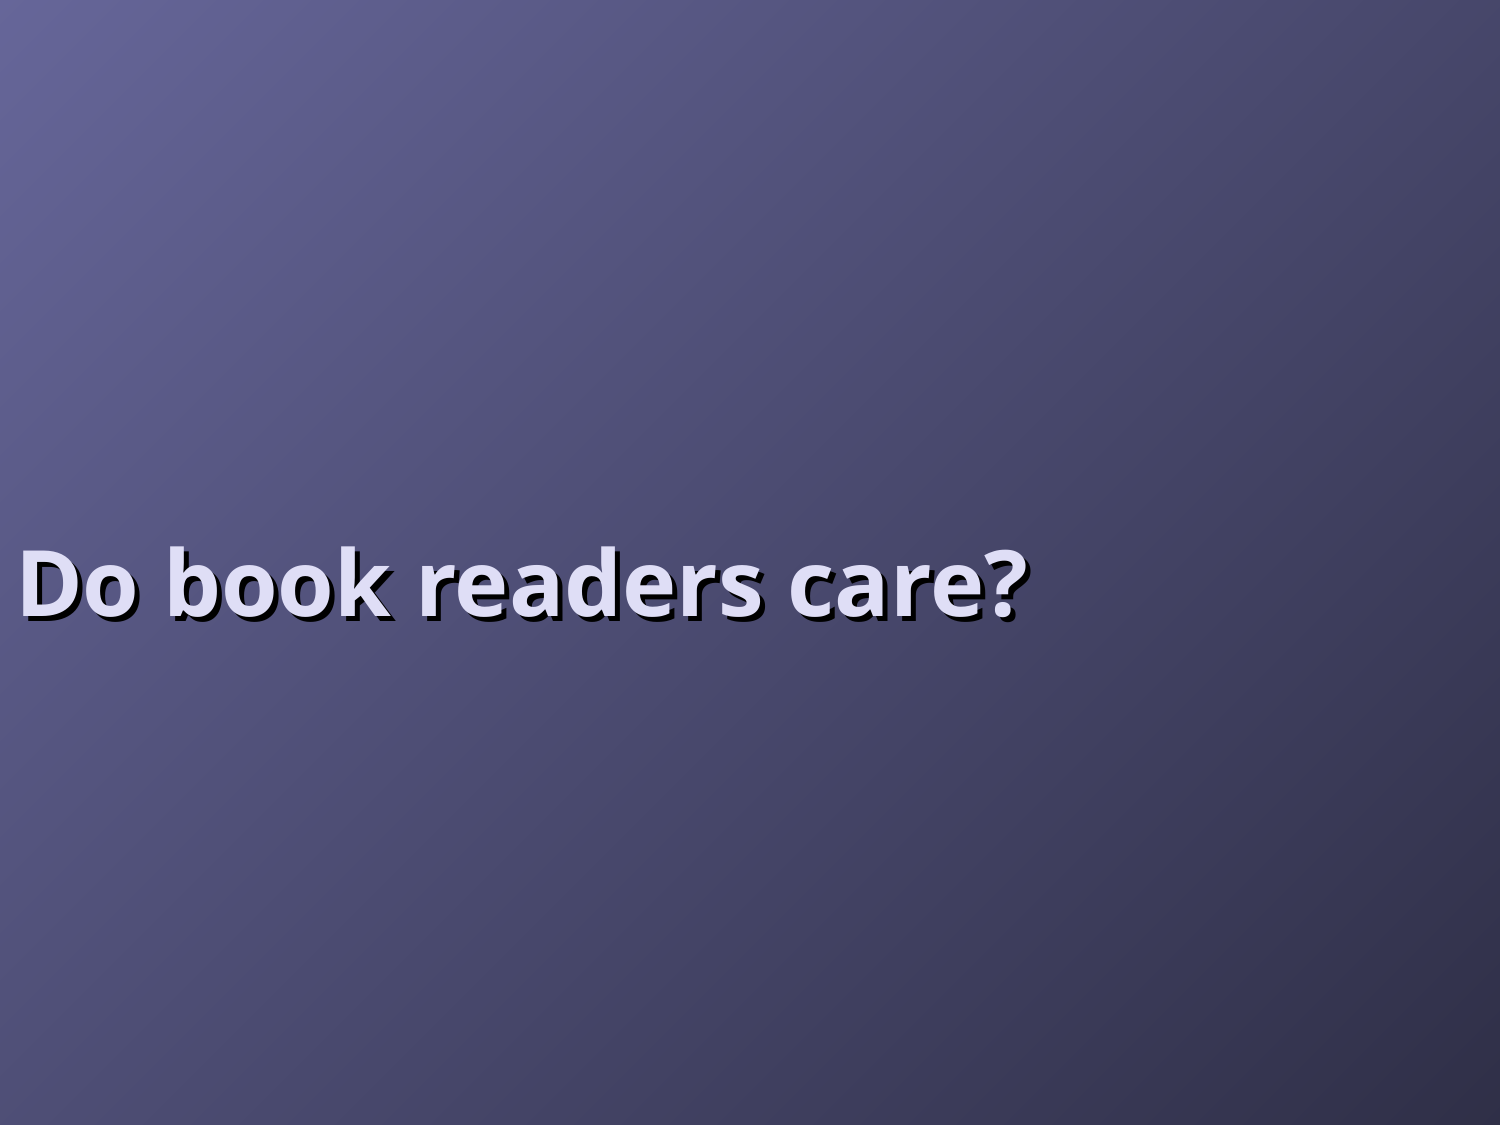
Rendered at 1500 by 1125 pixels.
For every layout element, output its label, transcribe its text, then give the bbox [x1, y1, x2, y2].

title Do book readers care? [0, 487, 1500, 676]
